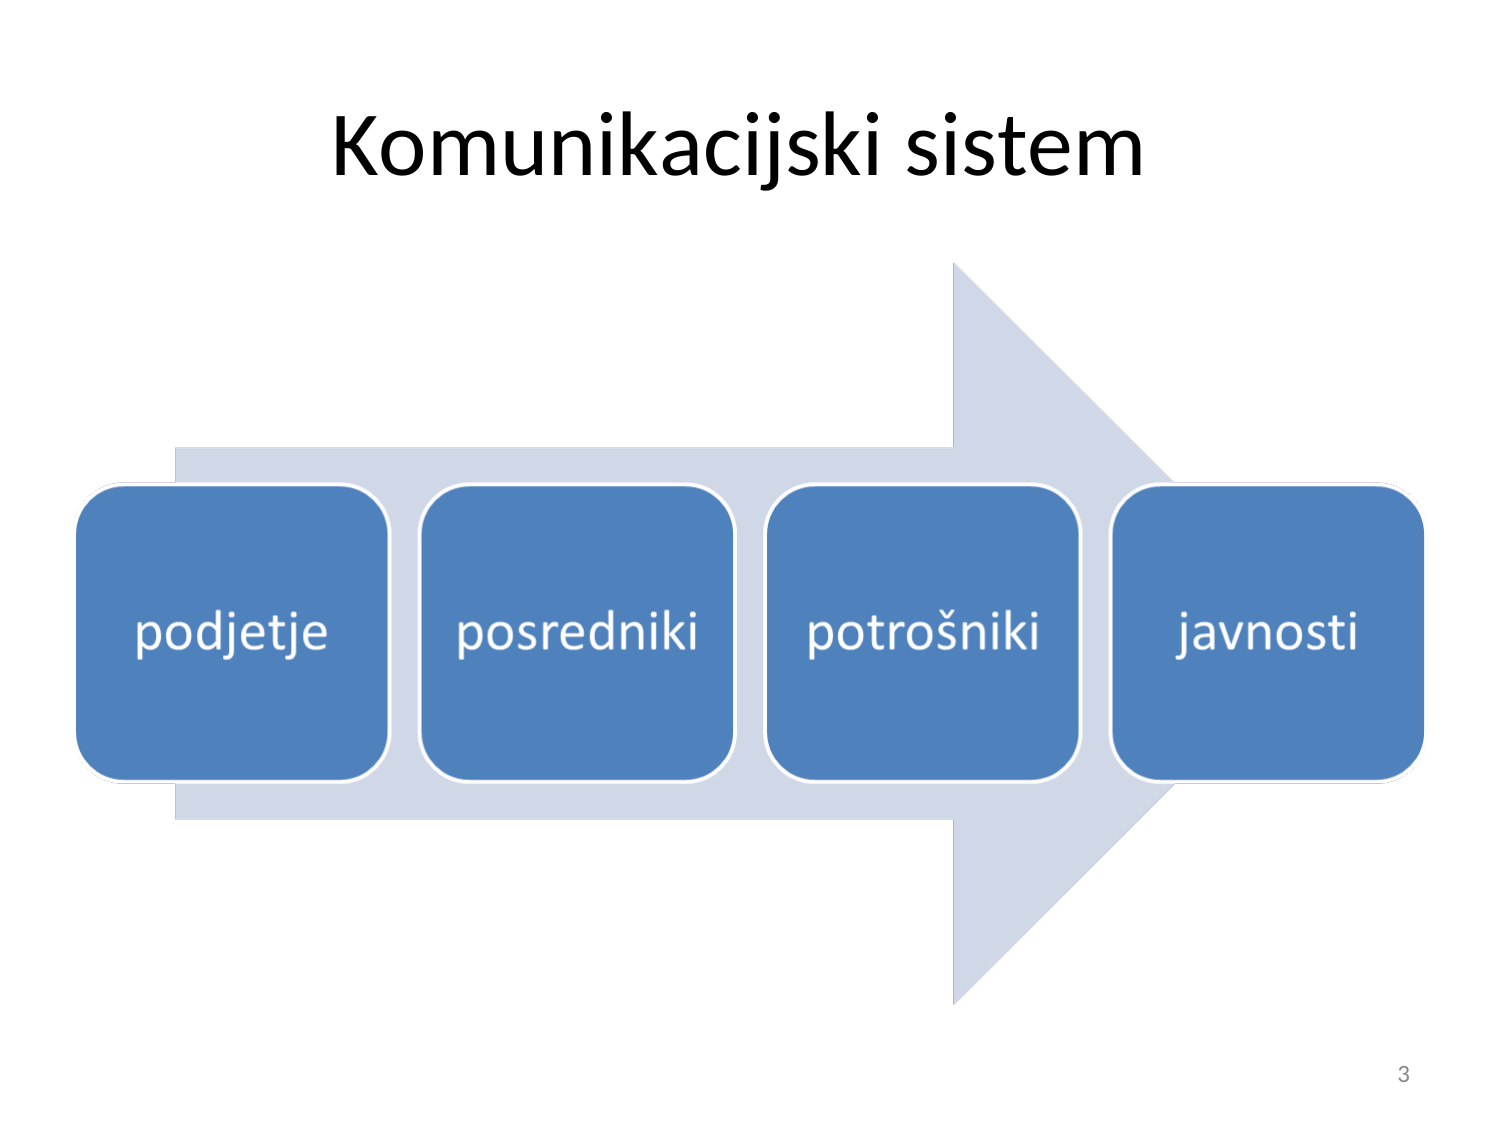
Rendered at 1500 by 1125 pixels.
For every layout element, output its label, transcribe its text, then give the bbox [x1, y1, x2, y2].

text_box [72, 263, 1428, 1006]
title Komunikacijski sistem [75, 45, 1426, 233]
text_box <number> [1074, 1042, 1426, 1103]
